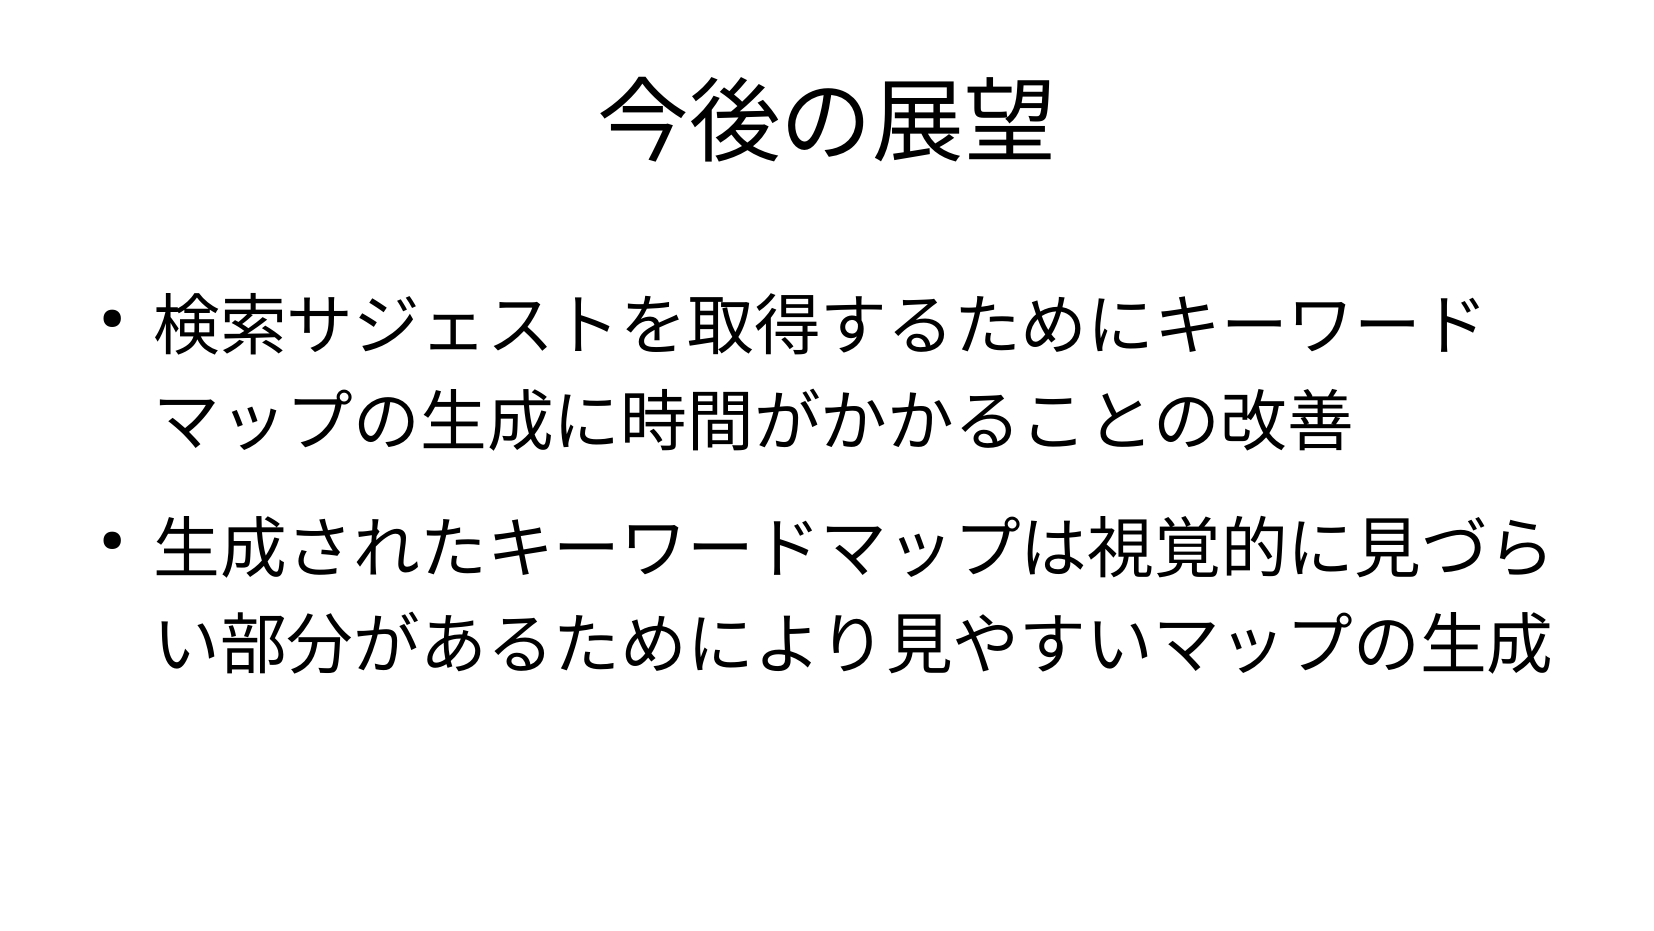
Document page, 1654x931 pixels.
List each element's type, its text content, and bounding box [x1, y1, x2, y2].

title 今後の展望 [82, 37, 1571, 193]
list 検索サジェストを取得するためにキーワードマップの生成に時間がかかることの改善 生成されたキーワードマップは視覚的に見づらい部分があるためにより見やすいマップの生成 [82, 271, 1571, 812]
